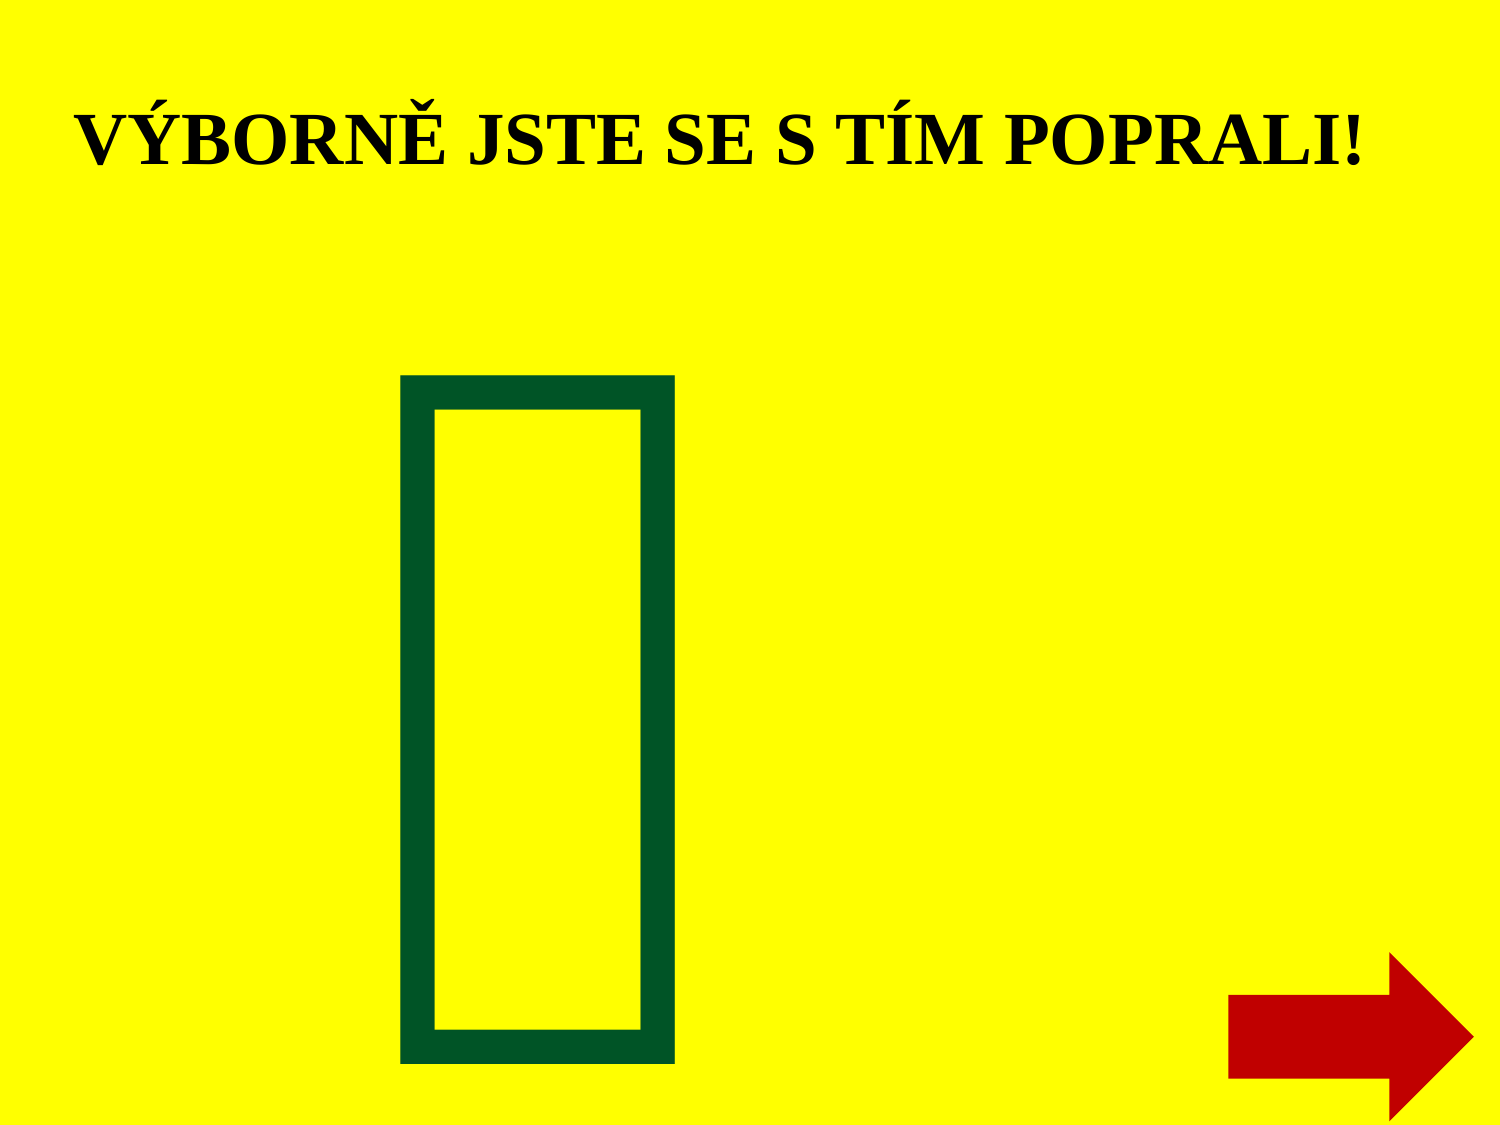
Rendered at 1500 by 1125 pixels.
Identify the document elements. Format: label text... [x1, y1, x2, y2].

text_box  [351, 23, 1044, 1125]
text_box VÝBORNĚ JSTE SE S TÍM POPRALI! [1044, 81, 1407, 188]
text_box VÝBORNĚ JSTE SE S TÍM POPRALI! [58, 81, 351, 188]
text_box [1230, 957, 1471, 1117]
